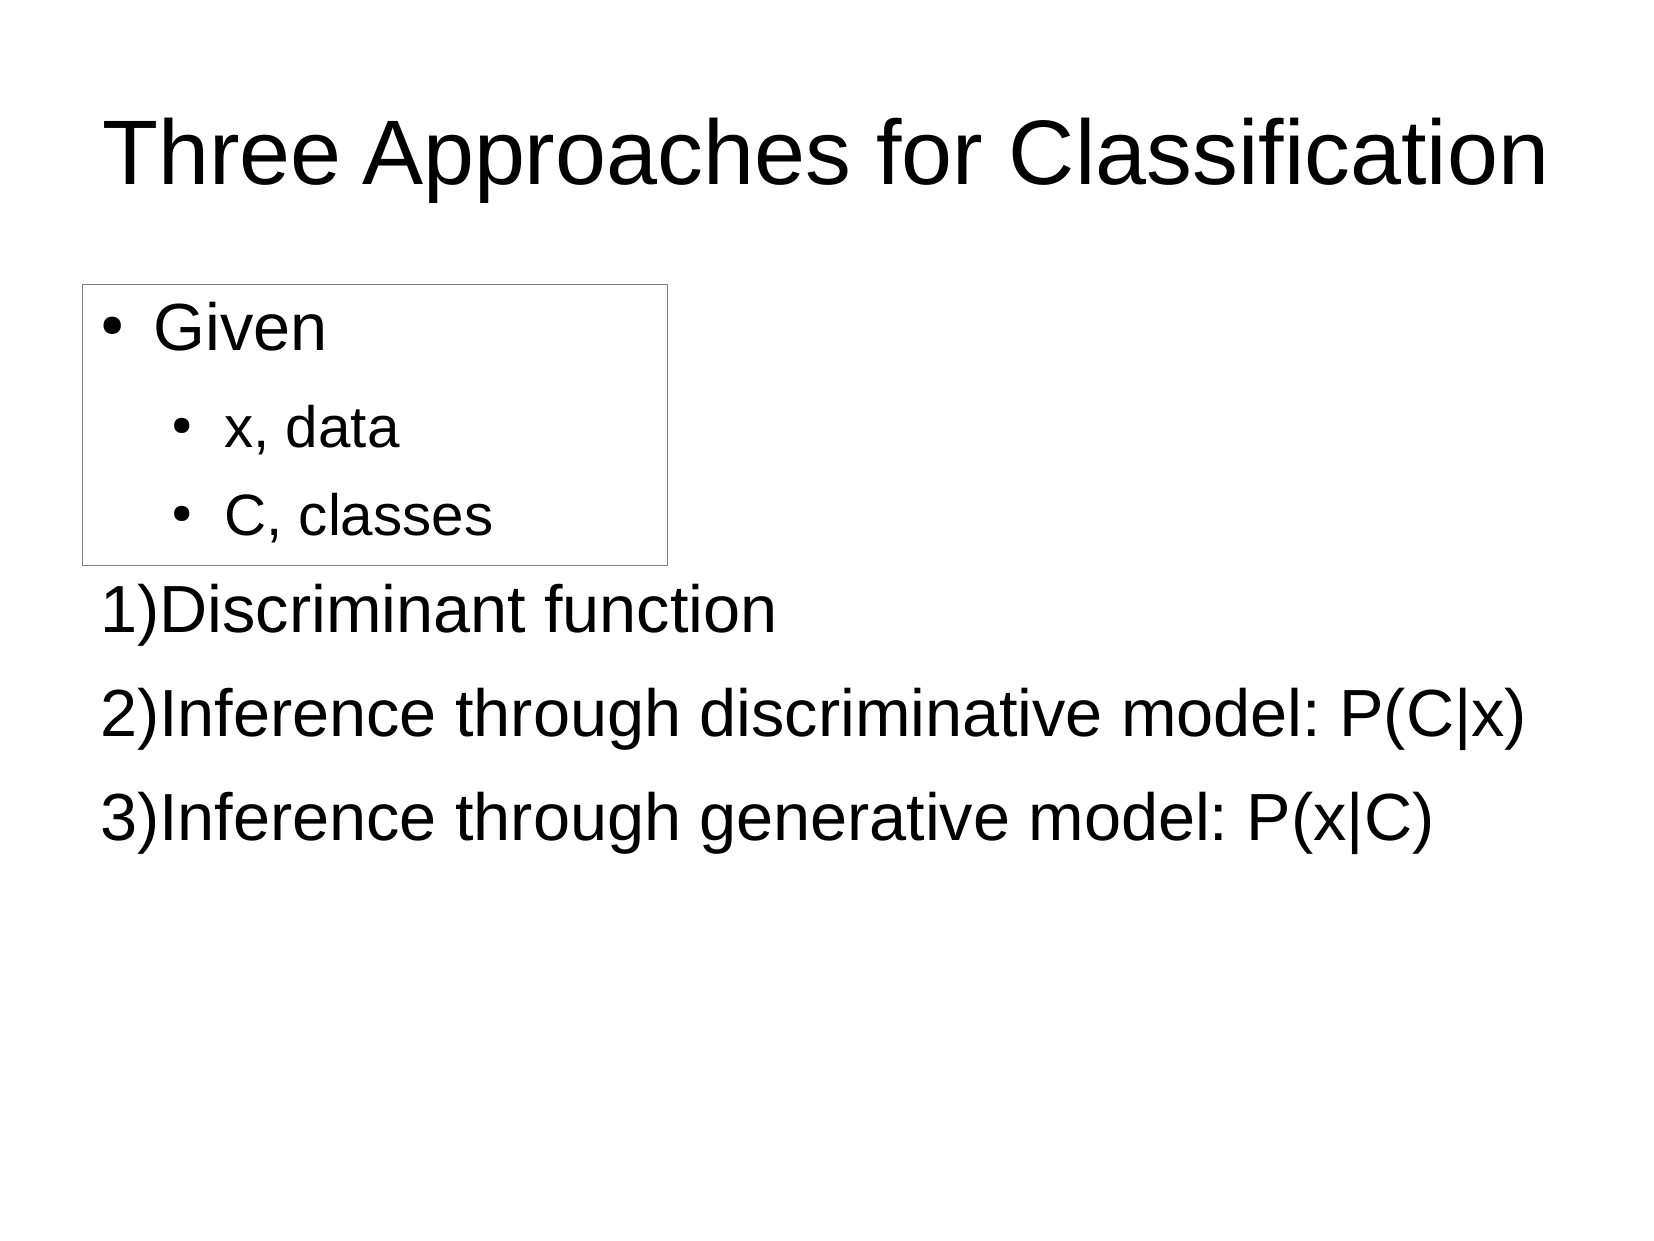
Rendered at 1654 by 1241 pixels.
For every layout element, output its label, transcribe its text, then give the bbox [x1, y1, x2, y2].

list Given x, data C, classes Discriminant function Inference through discriminative model: P(C|x) Inference through generative model: P(x|C) [82, 290, 1571, 1109]
list Given x, data C, classes Discriminant function Inference through discriminative model: P(C|x) Inference through generative model: P(x|C) [83, 290, 667, 565]
title Three Approaches for Classification [82, 49, 1571, 257]
